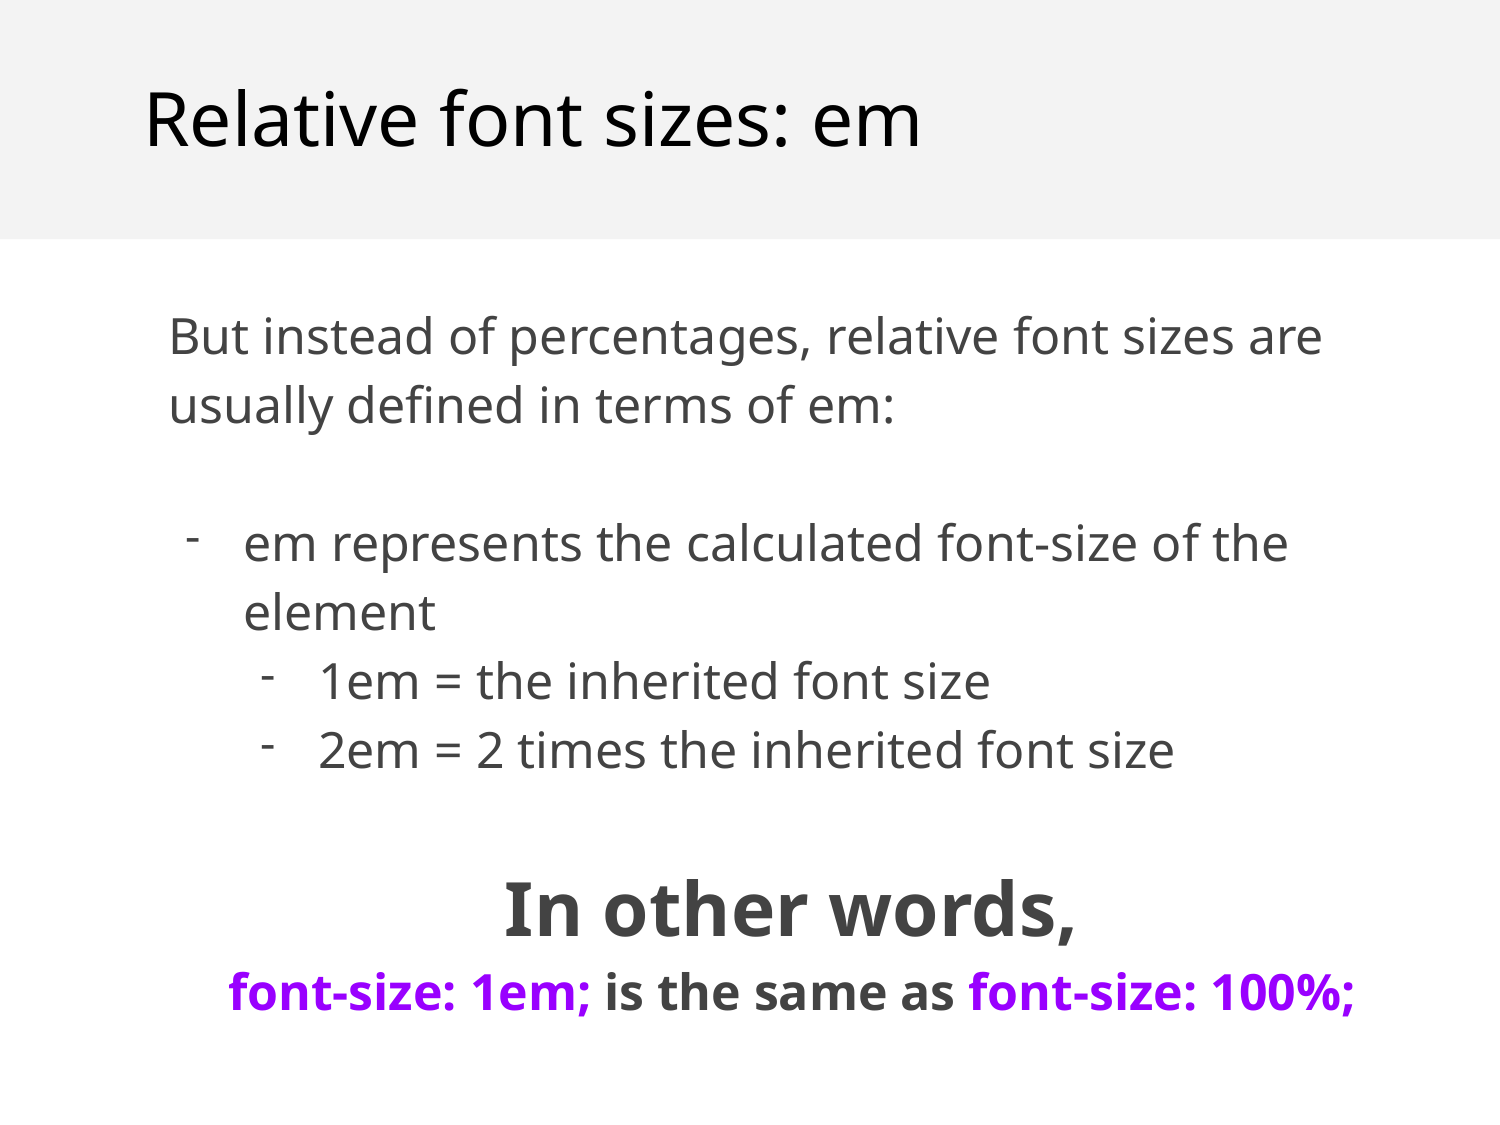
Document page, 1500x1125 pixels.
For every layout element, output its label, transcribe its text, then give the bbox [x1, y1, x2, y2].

list But instead of percentages, relative font sizes are usually defined in terms of em: em represents the calculated font-size of the element 1em = the inherited font size 2em = 2 times the inherited font size In other words, font-size: 1em; is the same as font-size: 100%; [153, 280, 1431, 1027]
title Relative font sizes: em [128, 56, 1372, 183]
